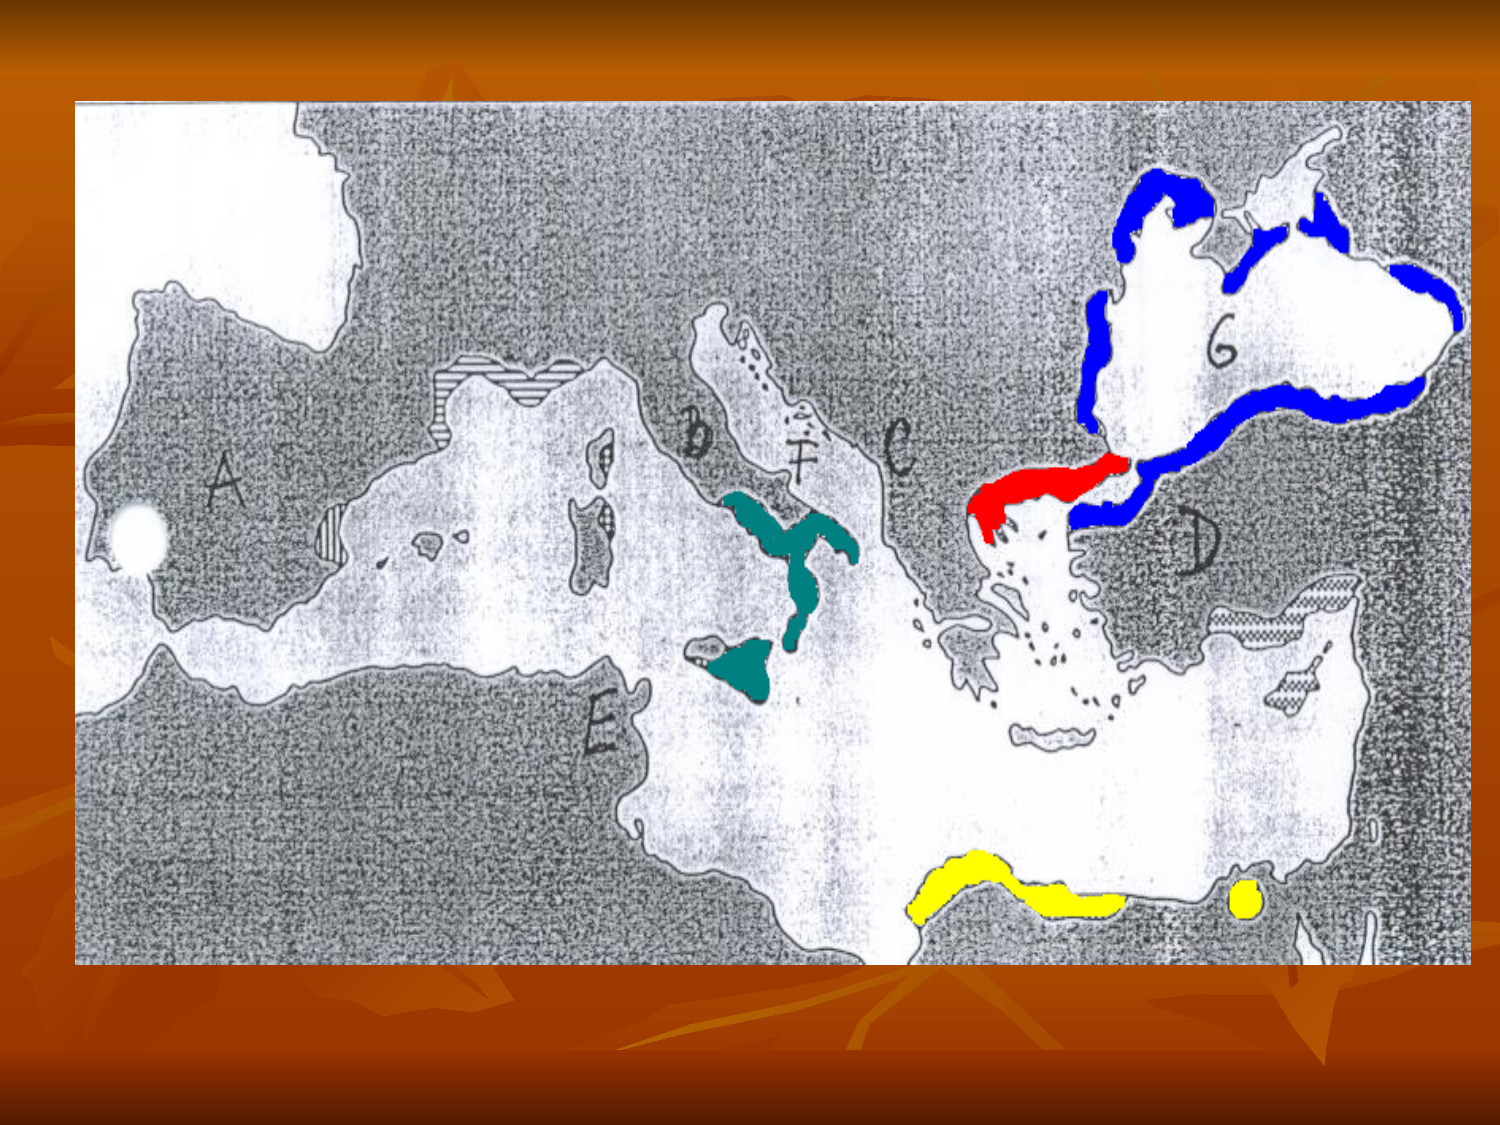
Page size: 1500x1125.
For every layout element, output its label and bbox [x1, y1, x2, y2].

picture [75, 101, 1471, 965]
